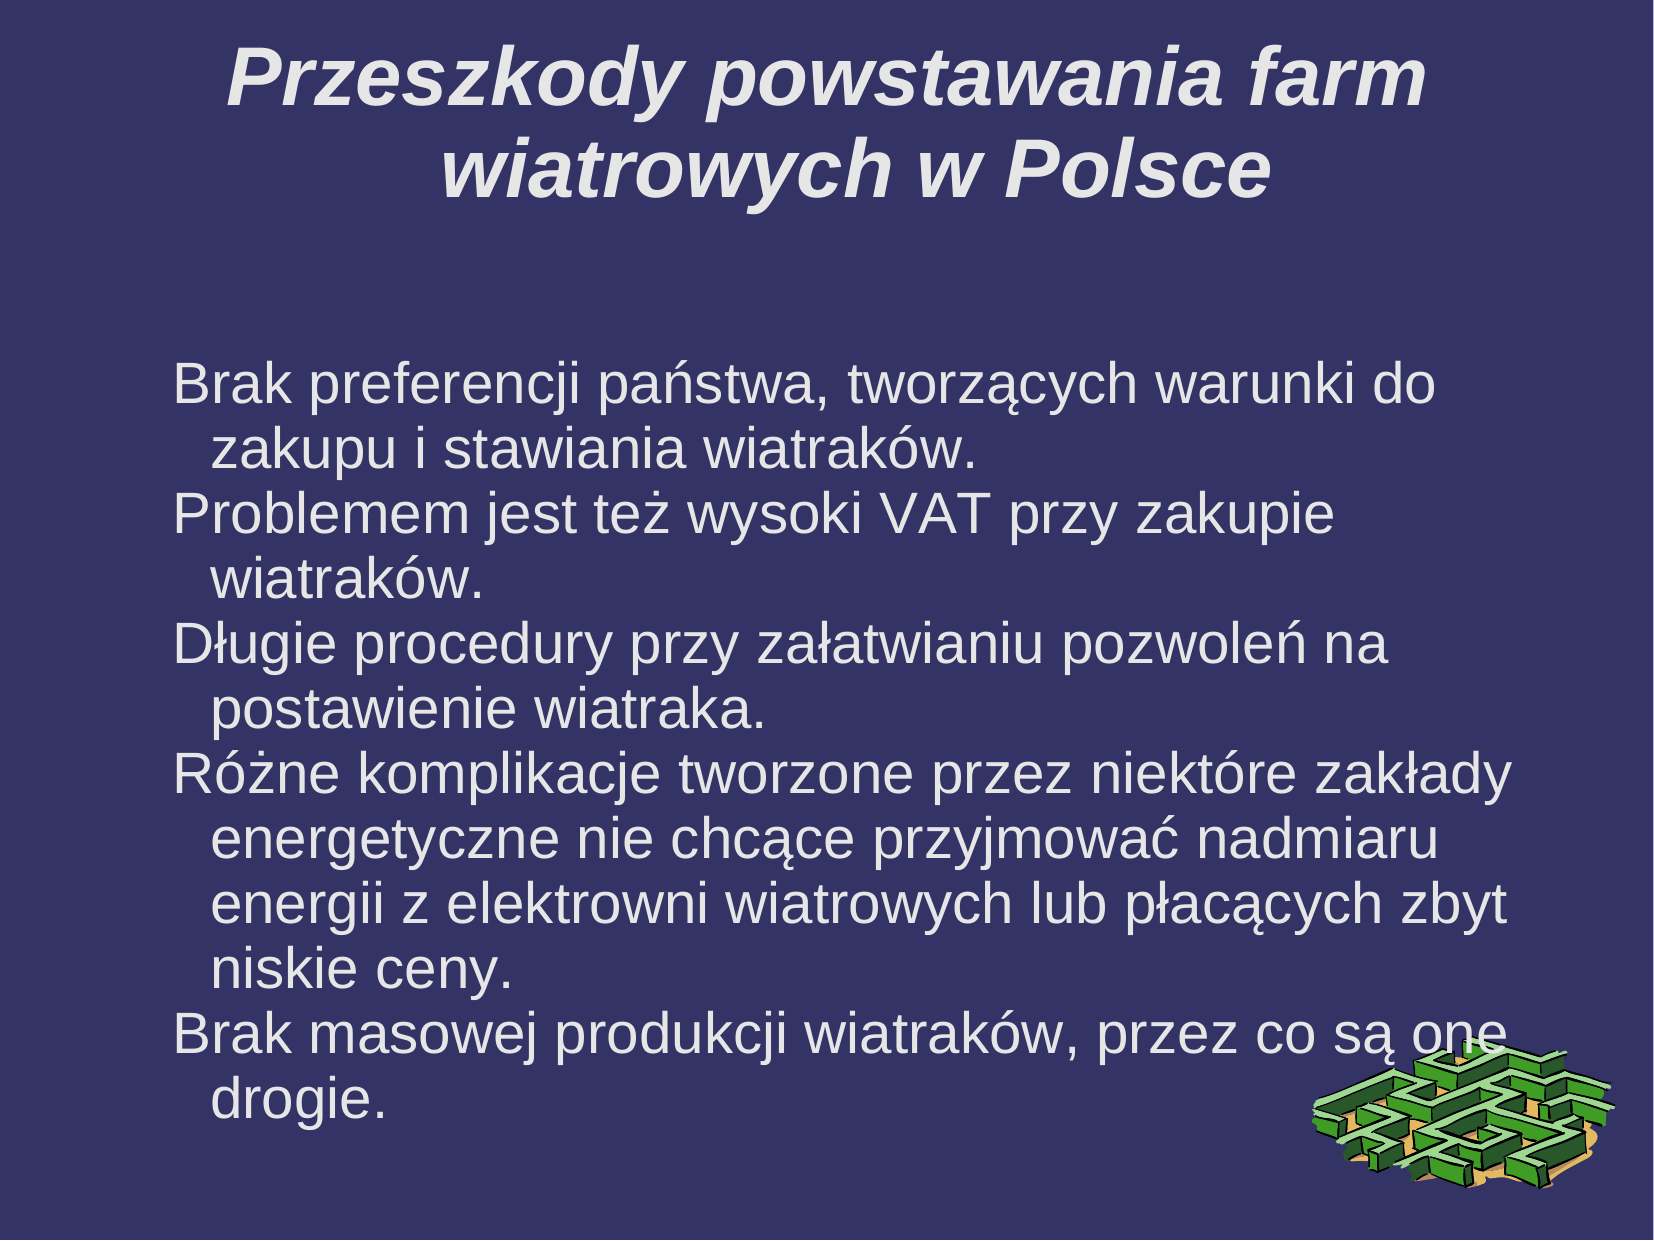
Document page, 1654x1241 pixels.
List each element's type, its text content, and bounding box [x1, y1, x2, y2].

title Przeszkody powstawania farm wiatrowych w Polsce [121, 19, 1534, 227]
list Brak preferencji państwa, tworzących warunki do zakupu i stawiania wiatraków. Problemem jest też wysoki VAT przy zakupie wiatraków. Długie procedury przy załatwianiu pozwoleń na postawienie wiatraka. Różne komplikacje tworzone przez niektóre zakłady energetyczne nie chcące przyjmować nadmiaru energii z elektrowni wiatrowych lub płacących zbyt niskie ceny. Brak masowej produkcji wiatraków, przez co są one drogie. [134, 350, 1516, 1133]
